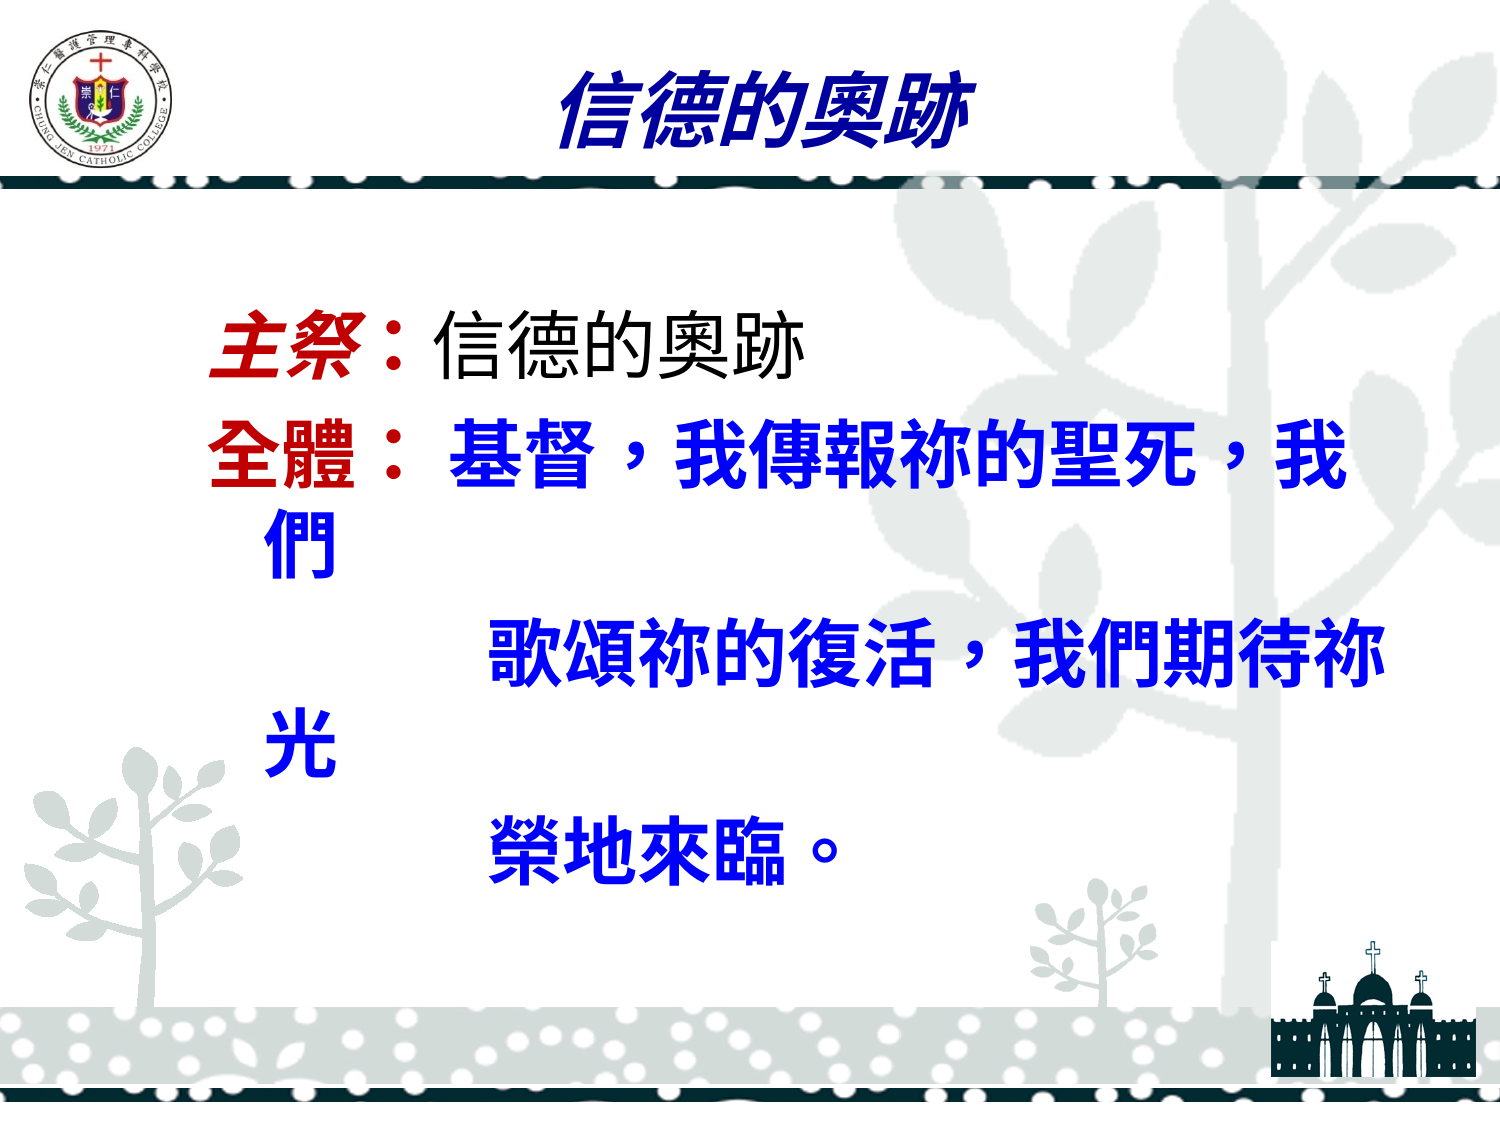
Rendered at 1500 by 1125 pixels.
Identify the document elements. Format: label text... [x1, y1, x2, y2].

list 主祭：信德的奧跡 全體： 基督，我傳報祢的聖死，我們 歌頌祢的復活，我們期待祢光 榮地來臨。 [135, 290, 1424, 1005]
title 信德的奧跡 [150, 31, 1365, 185]
